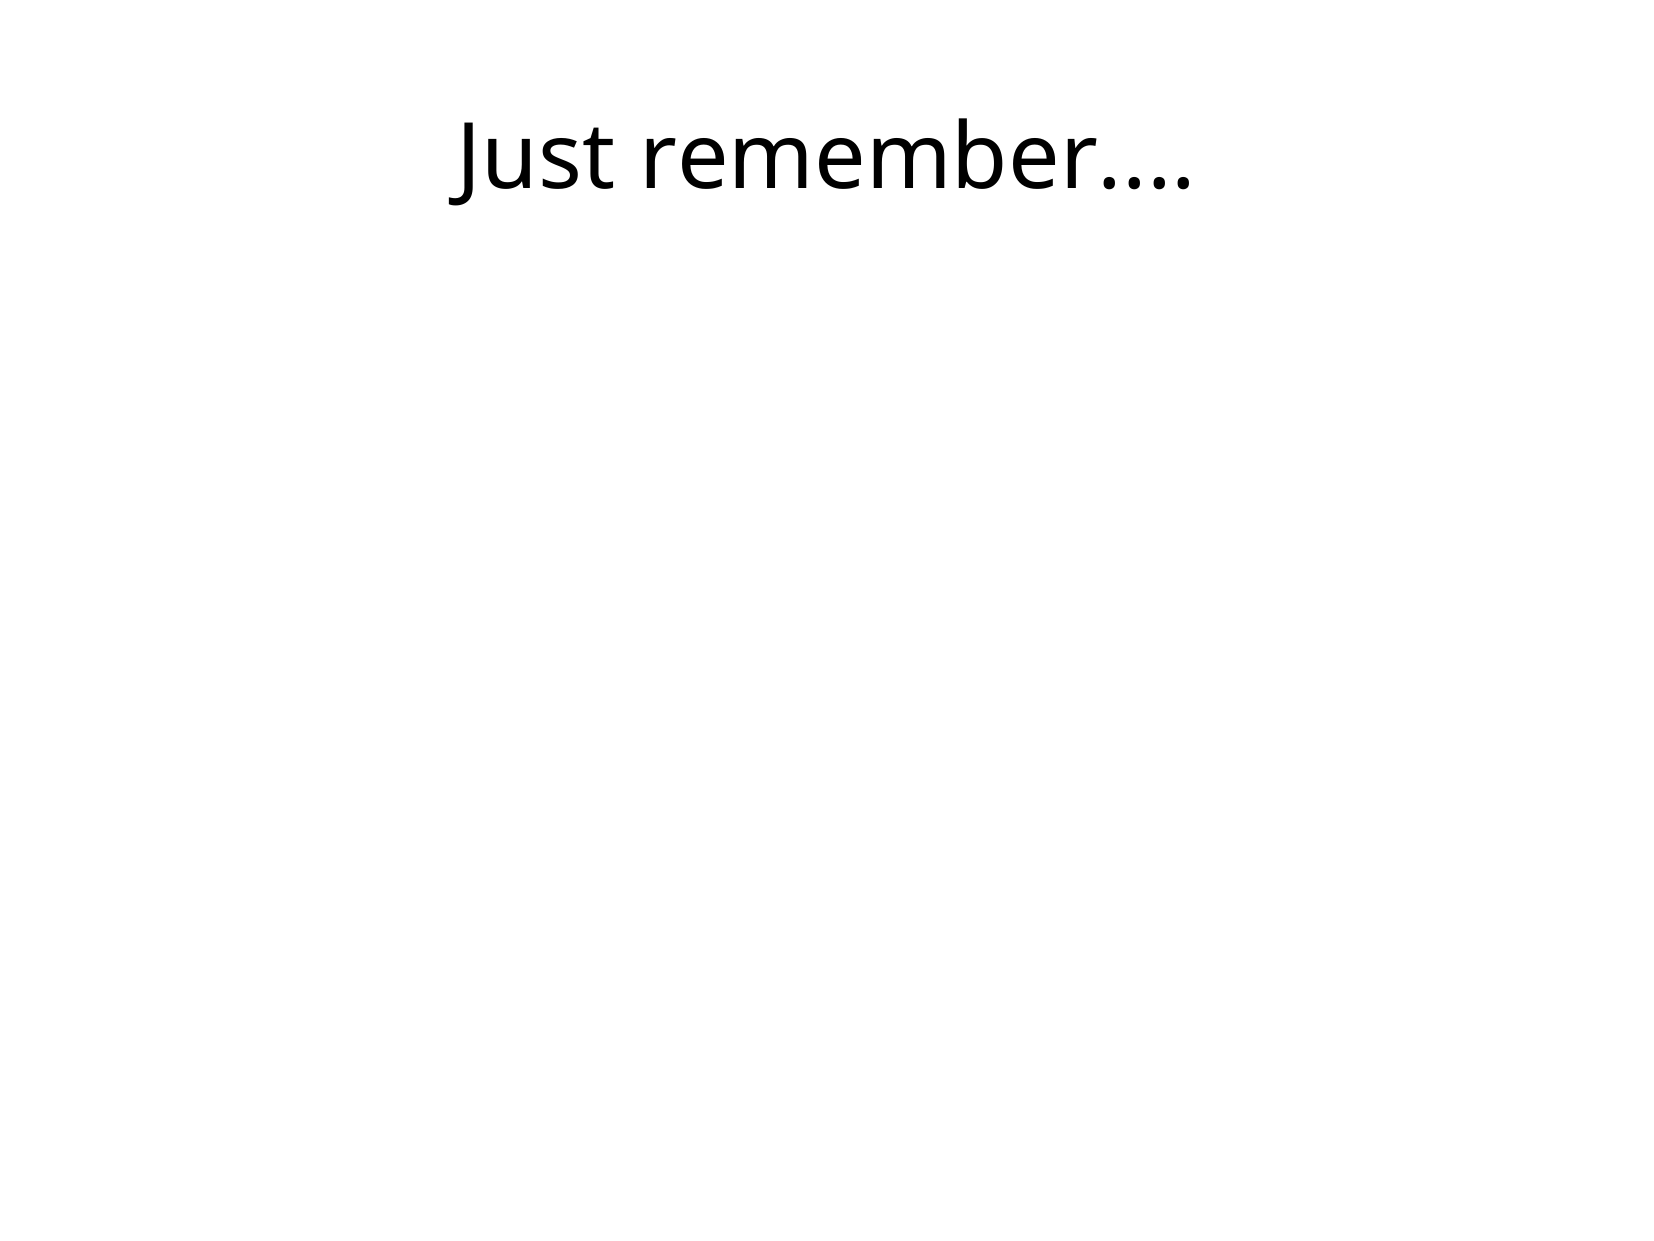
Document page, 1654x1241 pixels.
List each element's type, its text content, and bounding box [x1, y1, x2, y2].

title Just remember.... [82, 49, 1571, 257]
